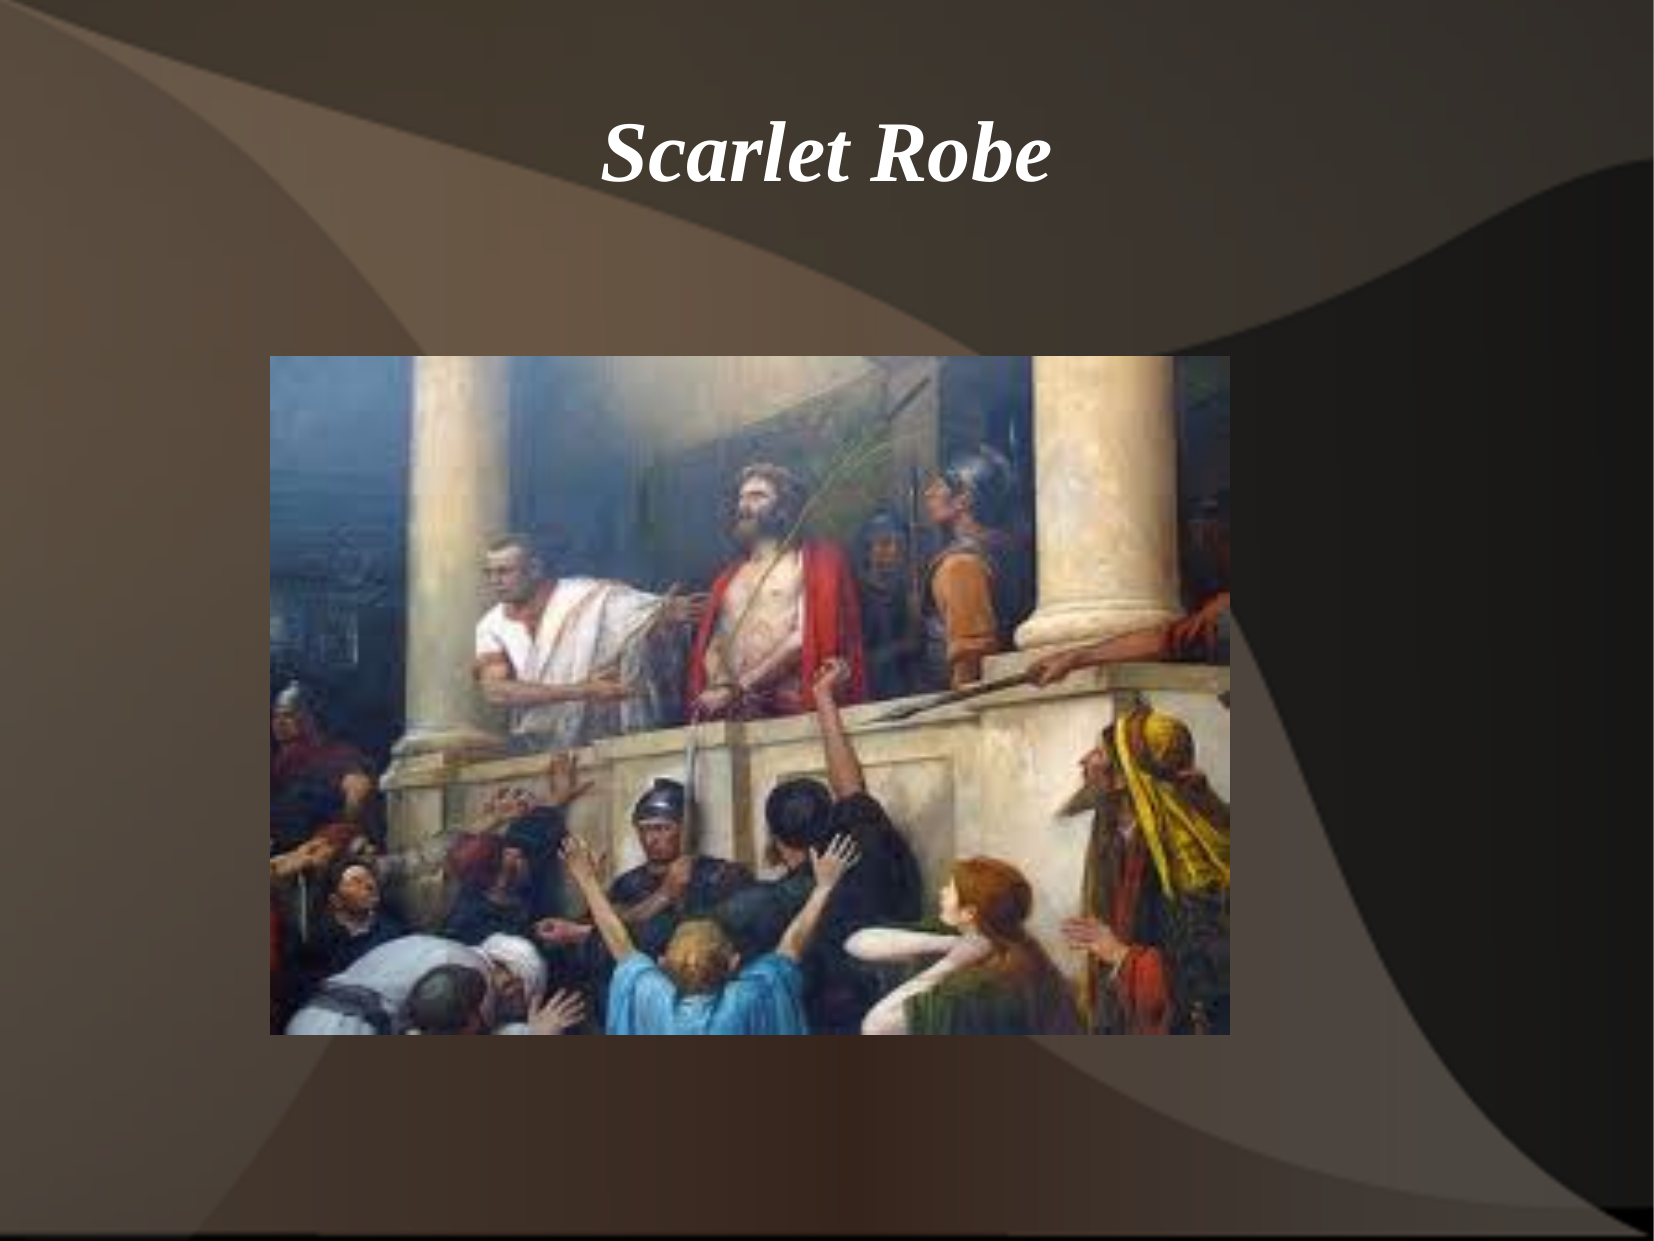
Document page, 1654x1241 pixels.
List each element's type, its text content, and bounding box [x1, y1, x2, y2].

picture [0, 0, 1654, 1241]
title Scarlet Robe [82, 49, 1571, 257]
